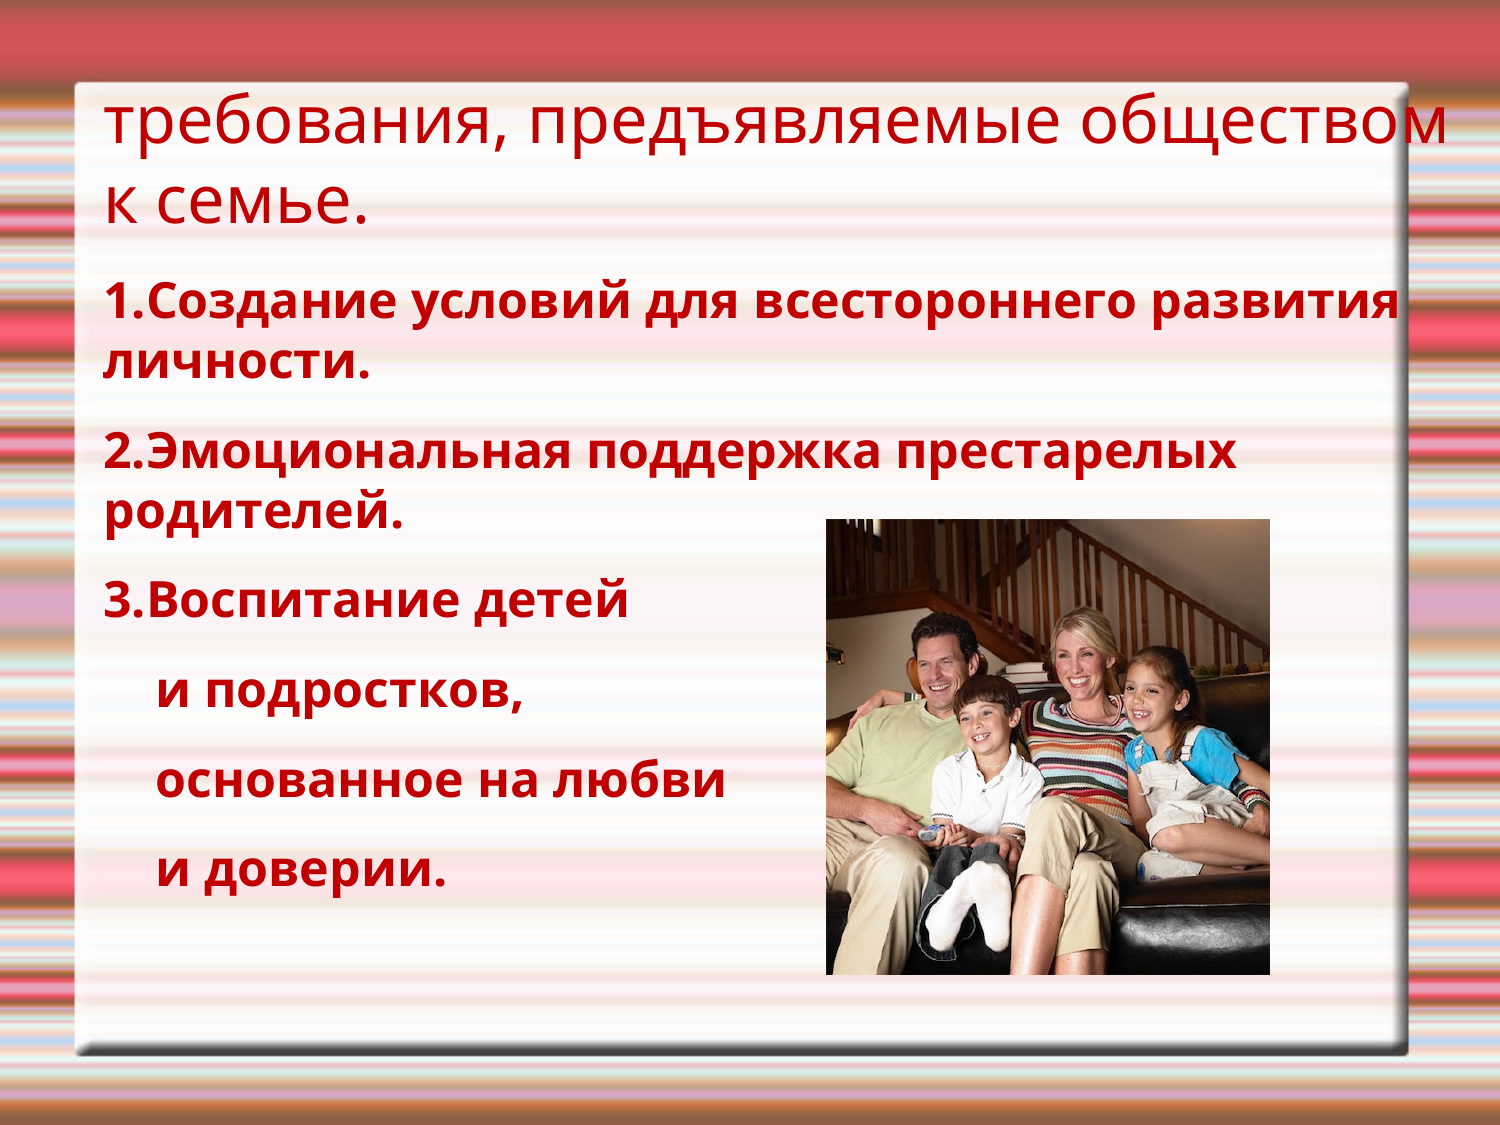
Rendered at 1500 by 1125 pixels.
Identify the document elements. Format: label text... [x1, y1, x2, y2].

picture [826, 519, 1270, 975]
picture [287, 207, 305, 218]
list 1.Создание условий для всестороннего развития личности. 2.Эмоциональная поддержка престарелых родителей. 3.Воспитание детей и подростков, основанное на любви и доверии. [88, 261, 1500, 1004]
title требования, предъявляемые обществом к семье. [88, 69, 1500, 207]
picture [246, 207, 253, 215]
picture [0, 0, 1500, 1125]
